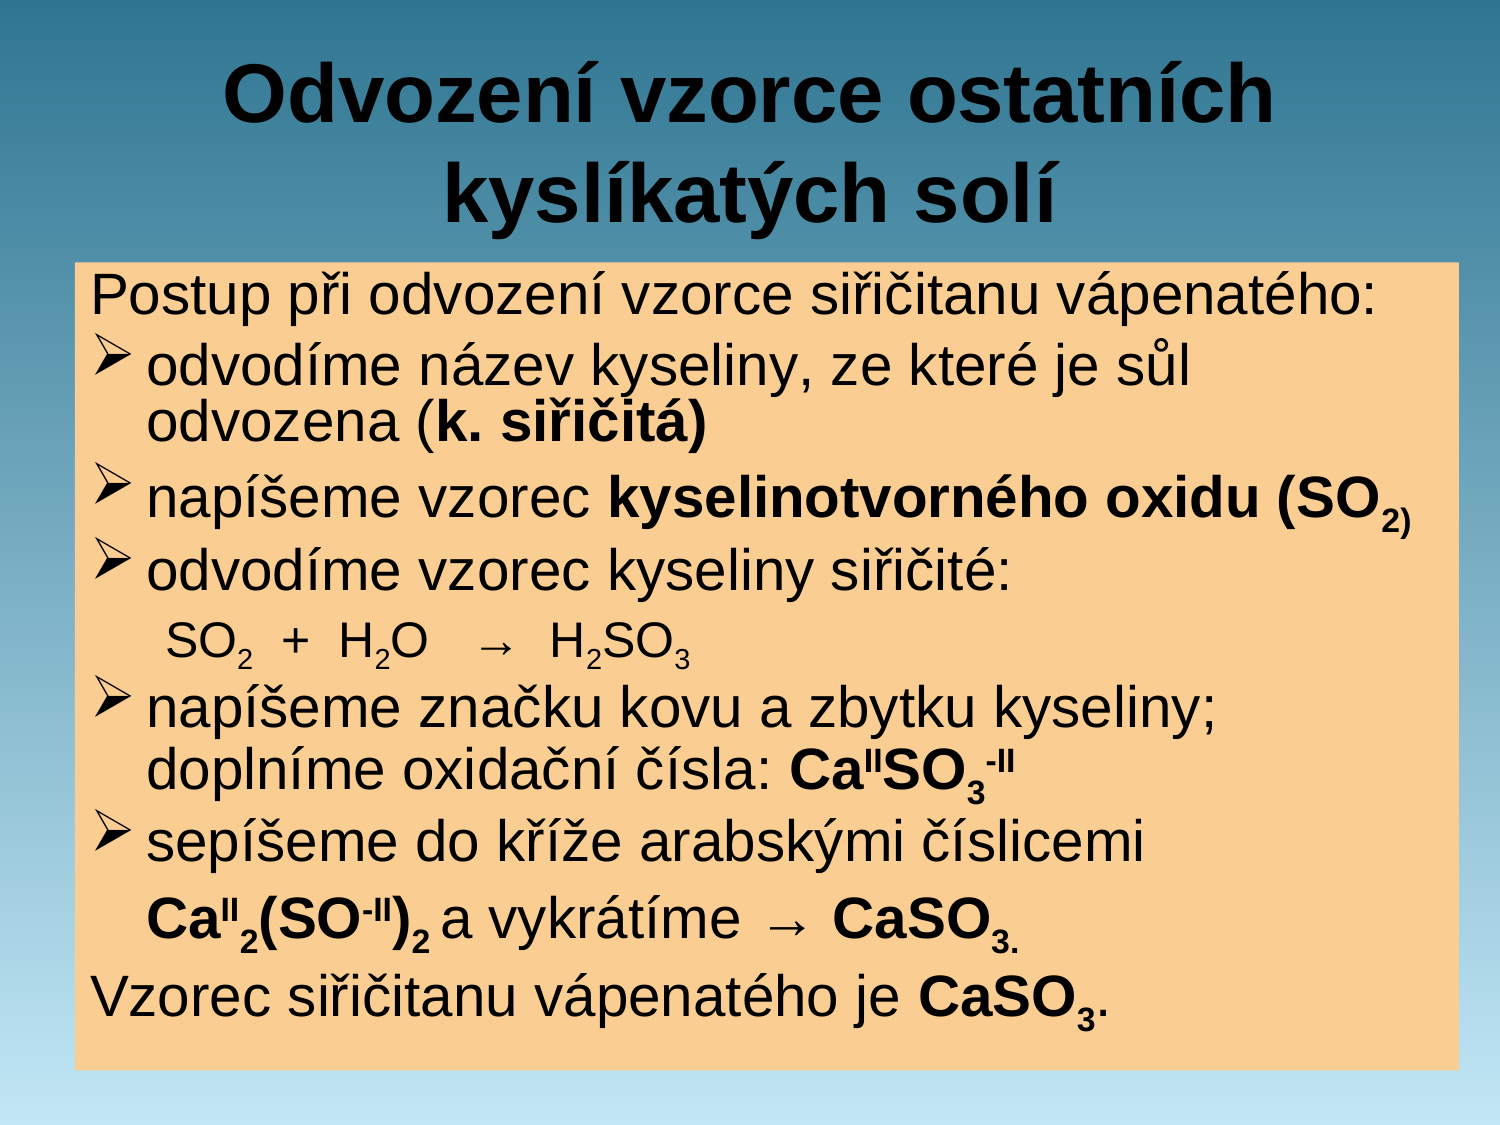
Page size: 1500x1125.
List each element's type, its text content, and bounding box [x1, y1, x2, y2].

title Odvození vzorce ostatních kyslíkatých solí [75, 31, 1426, 247]
list Postup při odvození vzorce siřičitanu vápenatého: odvodíme název kyseliny, ze které je sůl odvozena (k. siřičitá) napíšeme vzorec kyselinotvorného oxidu (SO2) odvodíme vzorec kyseliny siřičité: SO2 + H2O → H2SO3 napíšeme značku kovu a zbytku kyseliny; doplníme oxidační čísla: CaIISO3-II sepíšeme do kříže arabskými číslicemi CaII2(SO-II)2 a vykrátíme → CaSO3. Vzorec siřičitanu vápenatého je CaSO3. [74, 262, 1459, 1071]
